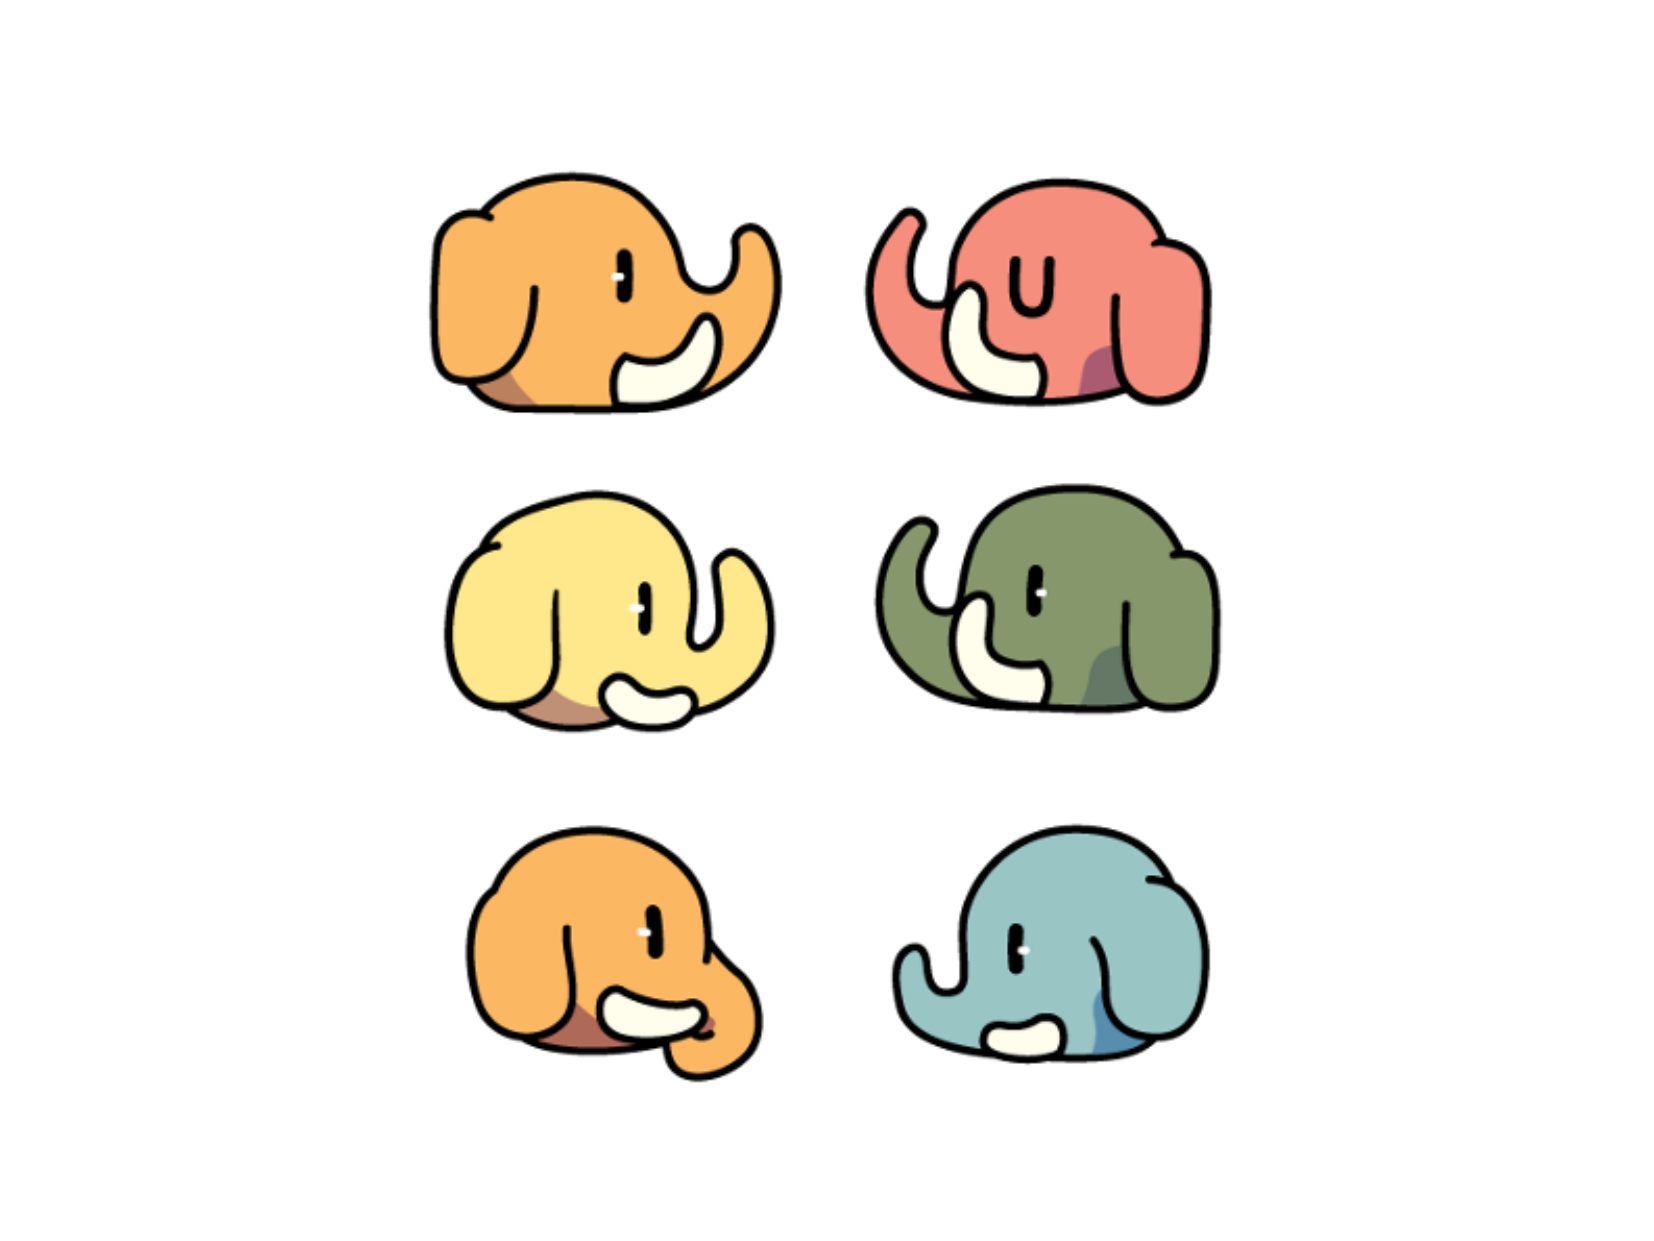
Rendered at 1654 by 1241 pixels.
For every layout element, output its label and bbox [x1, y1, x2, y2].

picture [426, 165, 1227, 1095]
